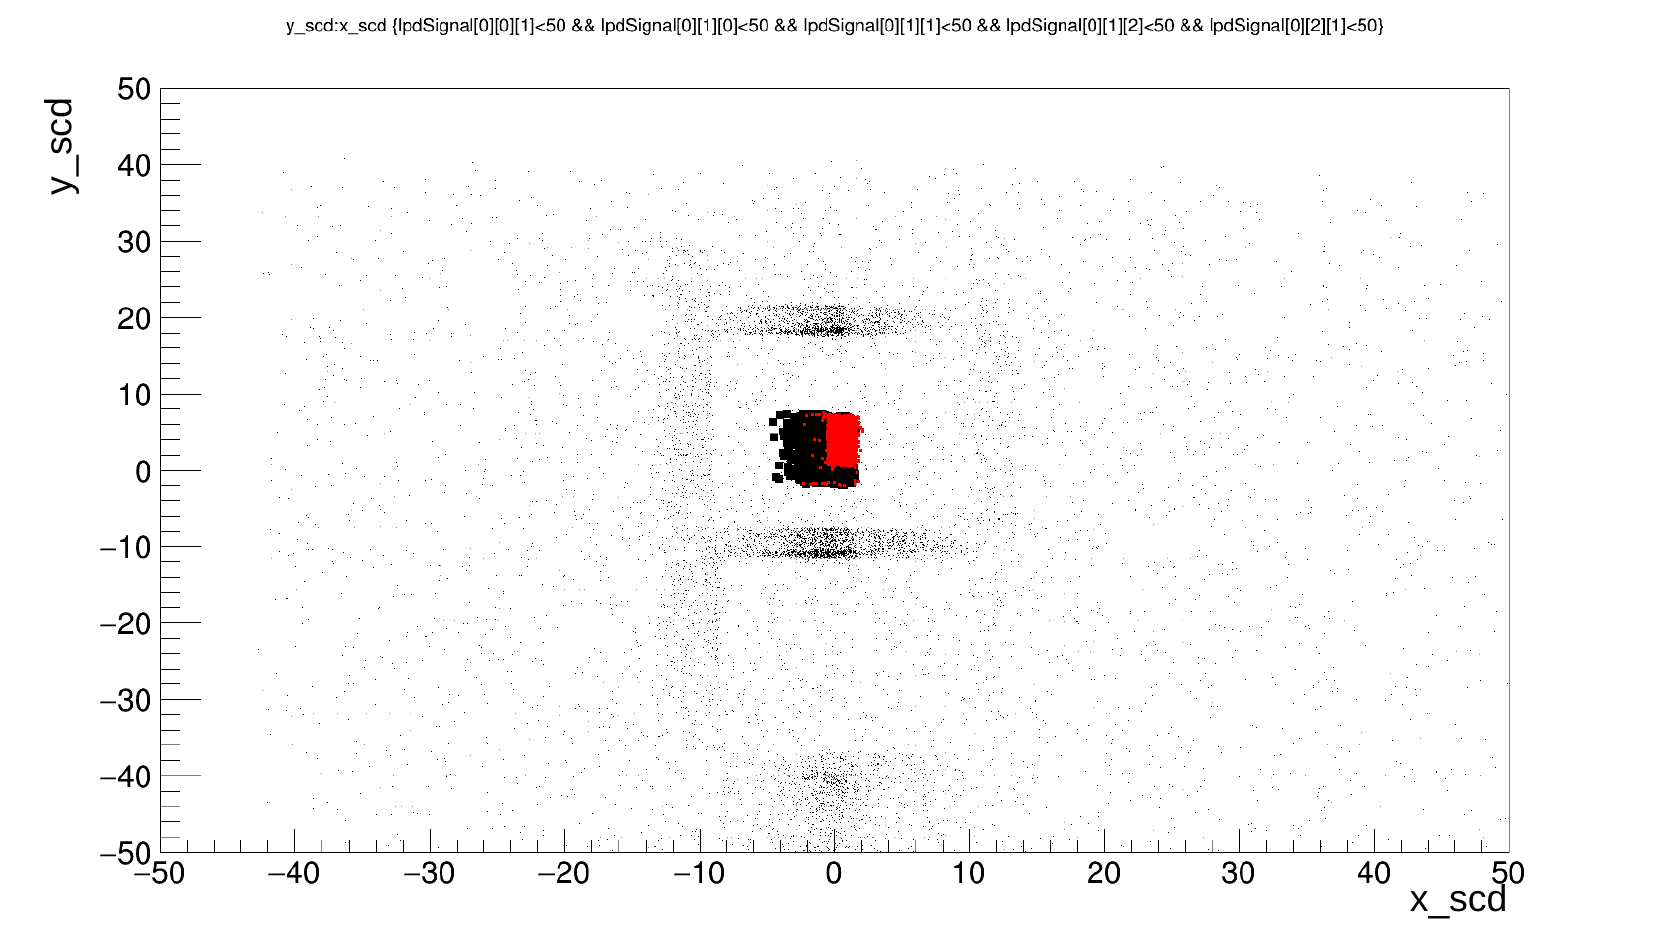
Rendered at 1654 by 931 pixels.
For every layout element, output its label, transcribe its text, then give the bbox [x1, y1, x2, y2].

picture [84, 0, 1569, 931]
text_box y_scd [30, 75, 96, 211]
text_box x_scd [1395, 870, 1531, 931]
